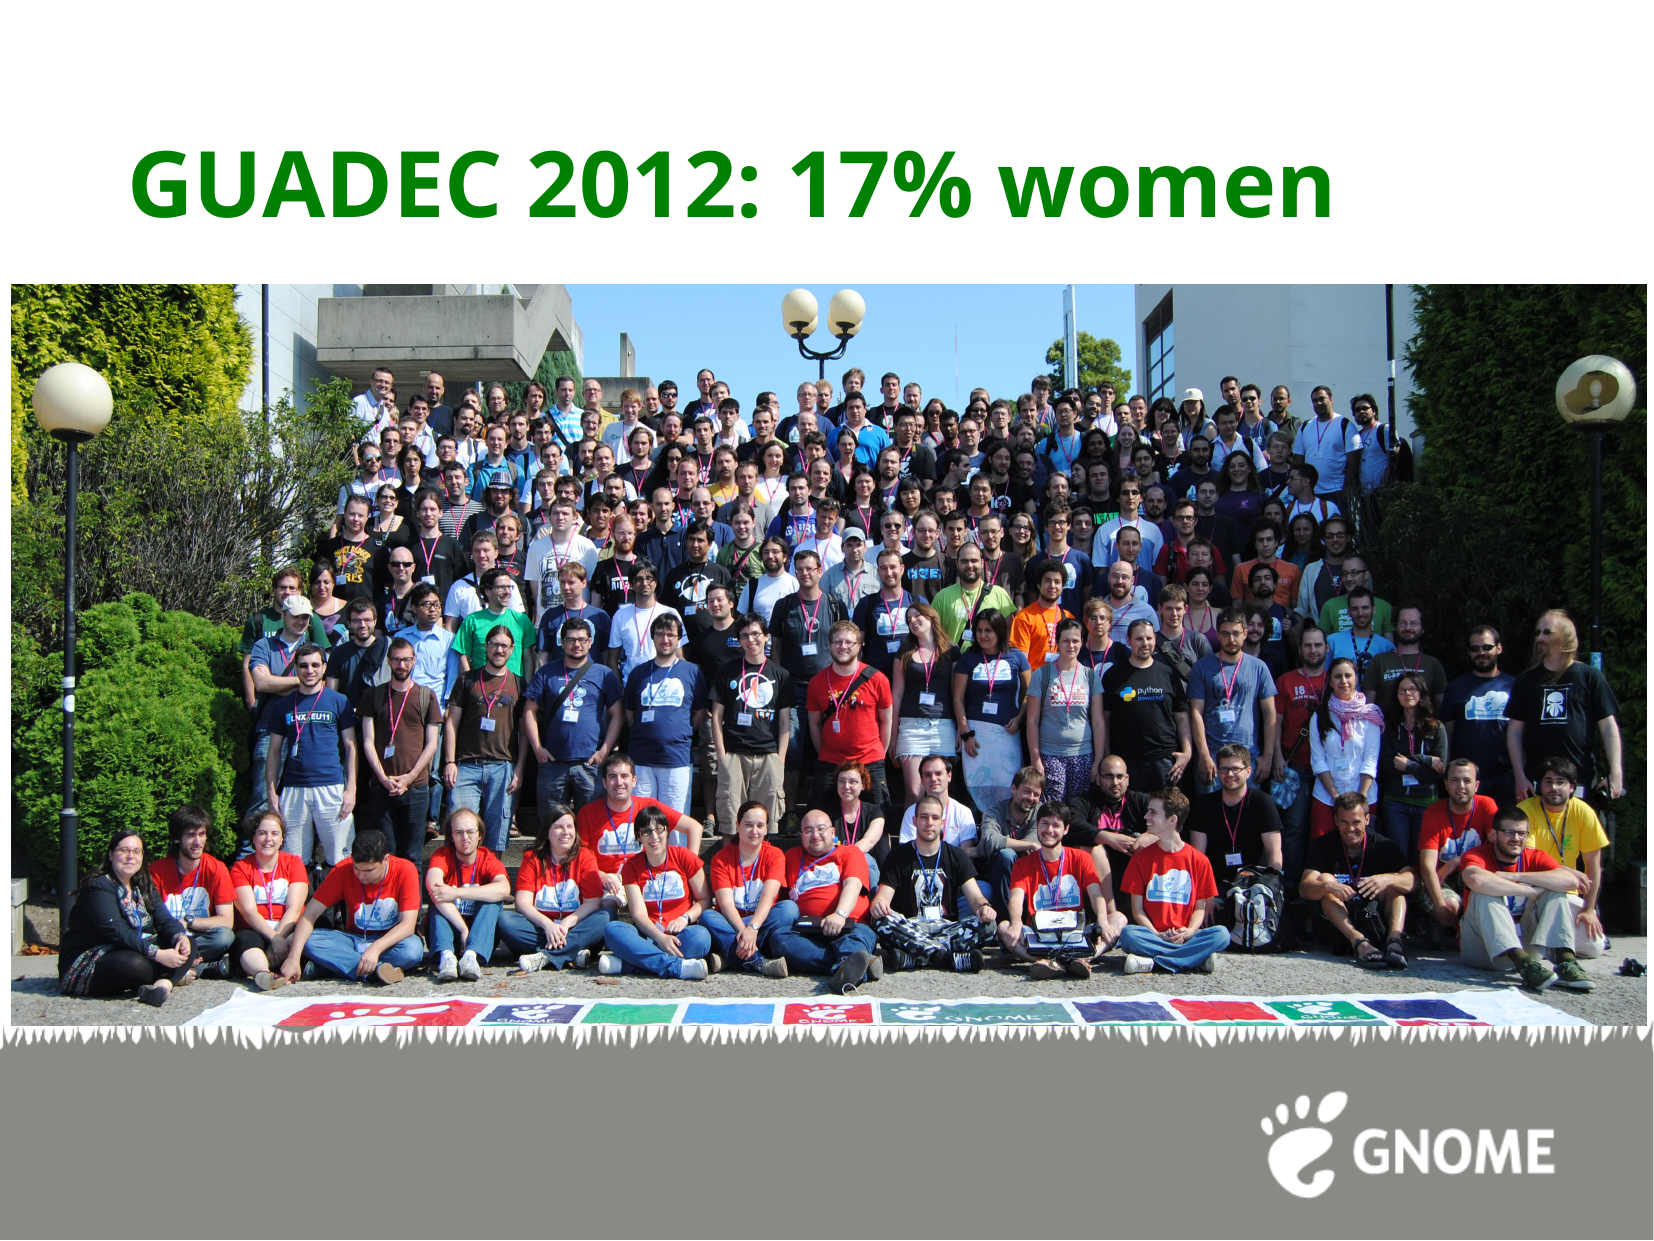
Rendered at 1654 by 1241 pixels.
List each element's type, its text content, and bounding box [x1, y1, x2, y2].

picture [0, 0, 1654, 1241]
text_box GUADEC 2012: 17% women [112, 112, 1576, 251]
